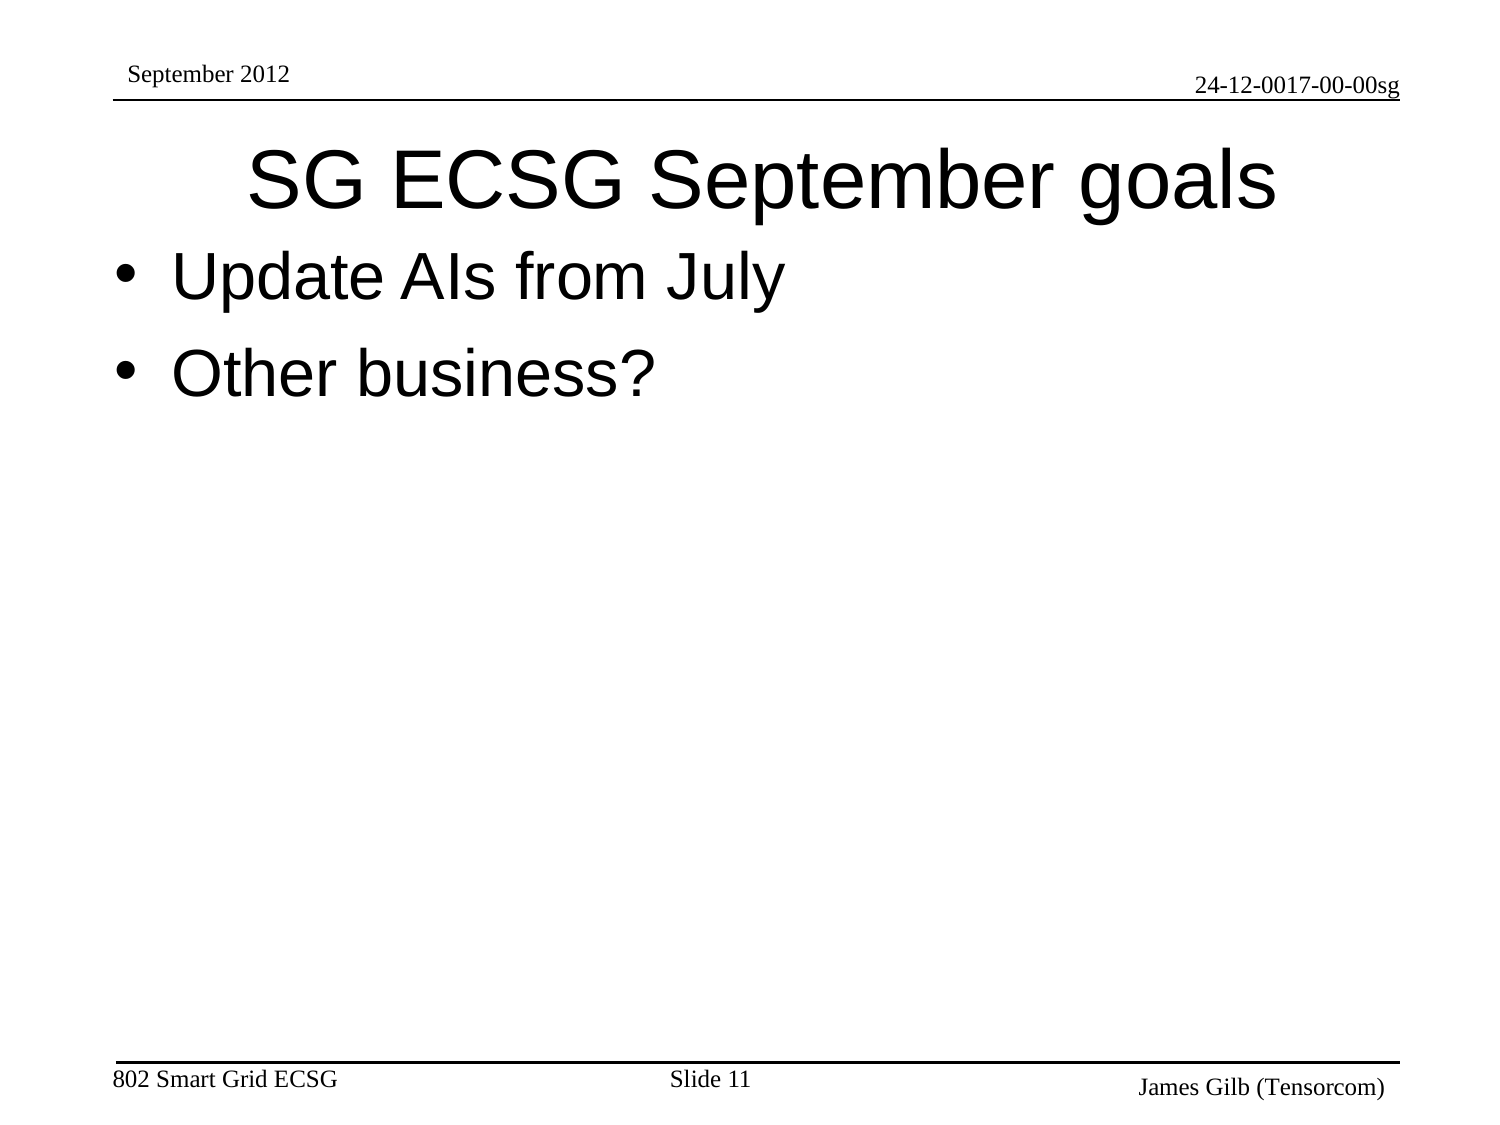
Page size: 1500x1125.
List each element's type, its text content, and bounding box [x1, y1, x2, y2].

title SG ECSG September goals [125, 112, 1401, 238]
list Update AIs from July Other business? [99, 224, 1375, 968]
